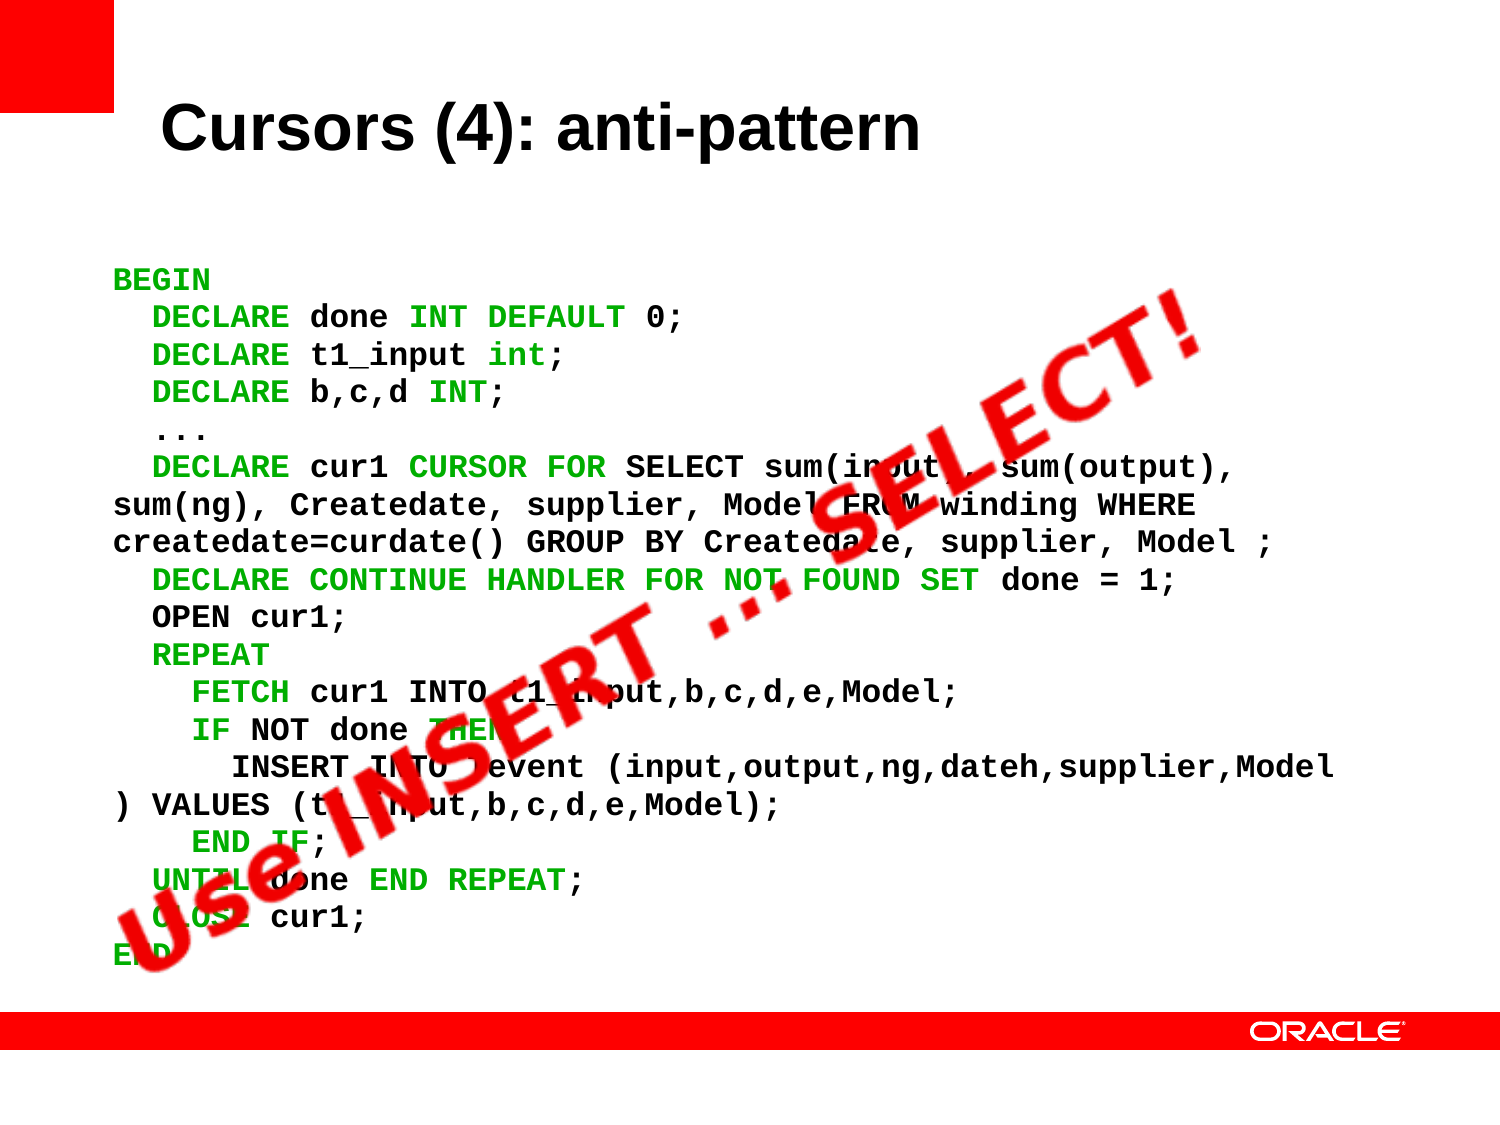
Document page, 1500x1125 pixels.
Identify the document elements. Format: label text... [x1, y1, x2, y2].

picture [0, 0, 114, 113]
picture [0, 1012, 1500, 1050]
picture [117, 287, 1201, 976]
title Cursors (4): anti-pattern [145, 49, 1390, 205]
list BEGIN DECLARE done INT DEFAULT 0; DECLARE t1_input int; DECLARE b,c,d INT; ... DECLARE cur1 CURSOR FOR SELECT sum(input), sum(output), sum(ng), Createdate, supplier, Model FROM winding WHERE createdate=curdate() GROUP BY Createdate, supplier, Model ; DECLARE CONTINUE HANDLER FOR NOT FOUND SET done = 1; OPEN cur1; REPEAT FETCH cur1 INTO t1_input,b,c,d,e,Model; IF NOT done THEN INSERT INTO Tevent (input,output,ng,dateh,supplier,Model ) VALUES (t1_input,b,c,d,e,Model); END IF; UNTIL done END REPEAT; CLOSE cur1; END [112, 262, 1349, 1005]
